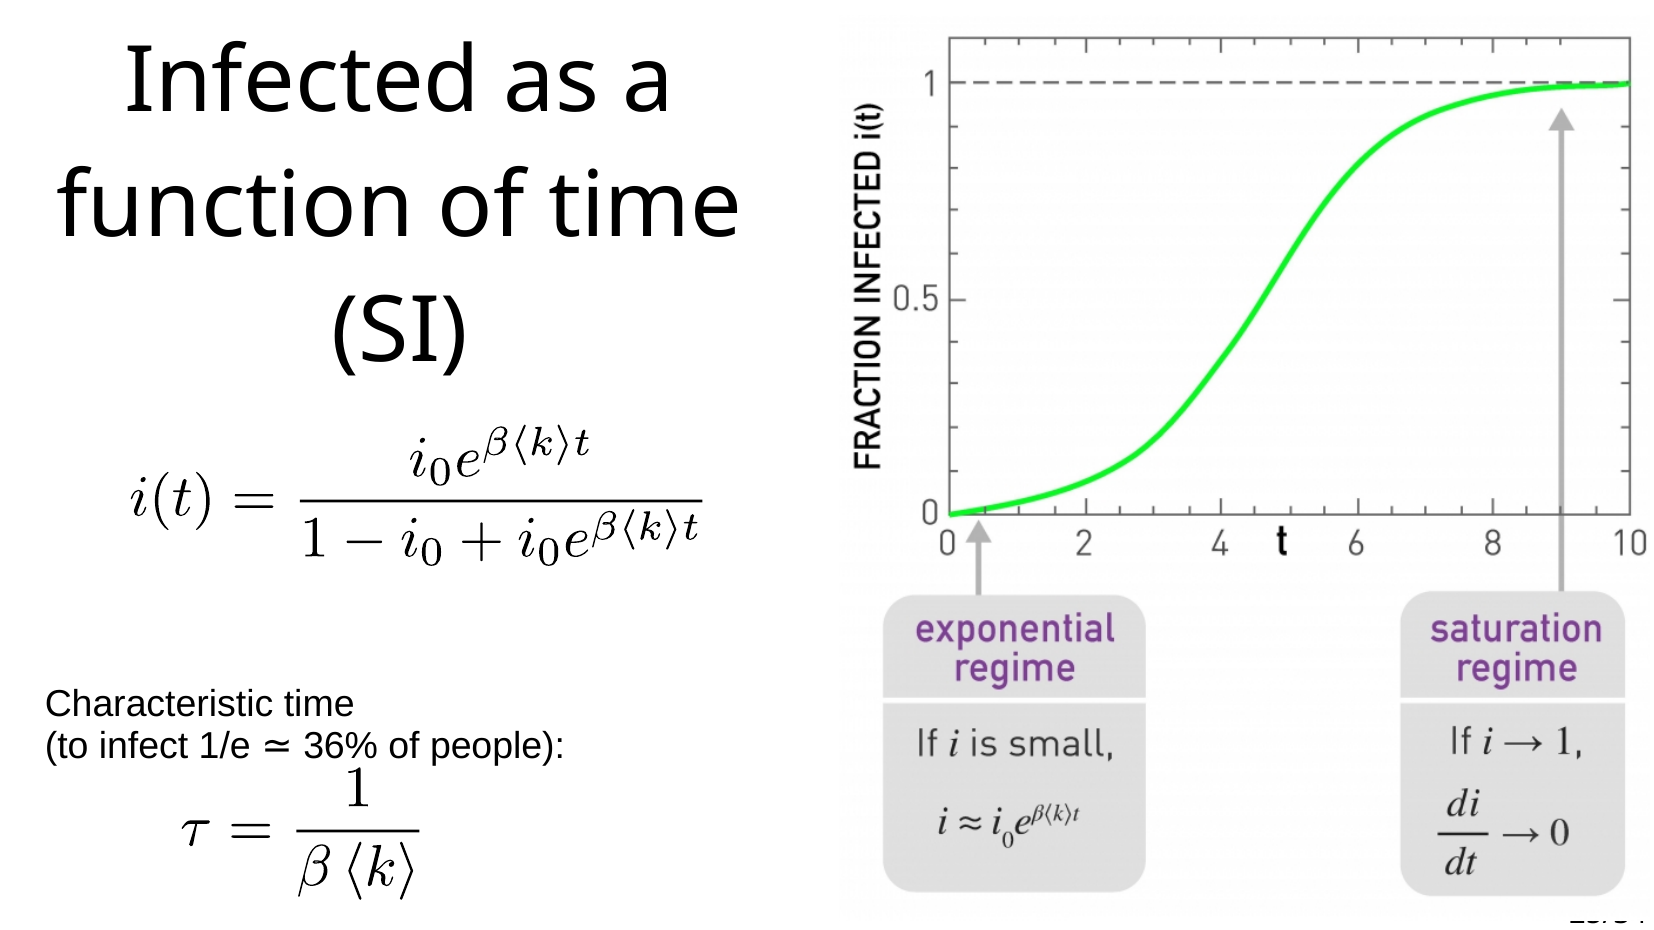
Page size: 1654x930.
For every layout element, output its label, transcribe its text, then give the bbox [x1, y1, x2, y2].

text_box [180, 767, 420, 901]
picture [839, 15, 1650, 921]
text_box [129, 424, 703, 566]
title Infected as a function of time (SI) [33, 7, 766, 395]
text_box Characteristic time (to infect 1/e ≃ 36% of people): [30, 675, 601, 774]
